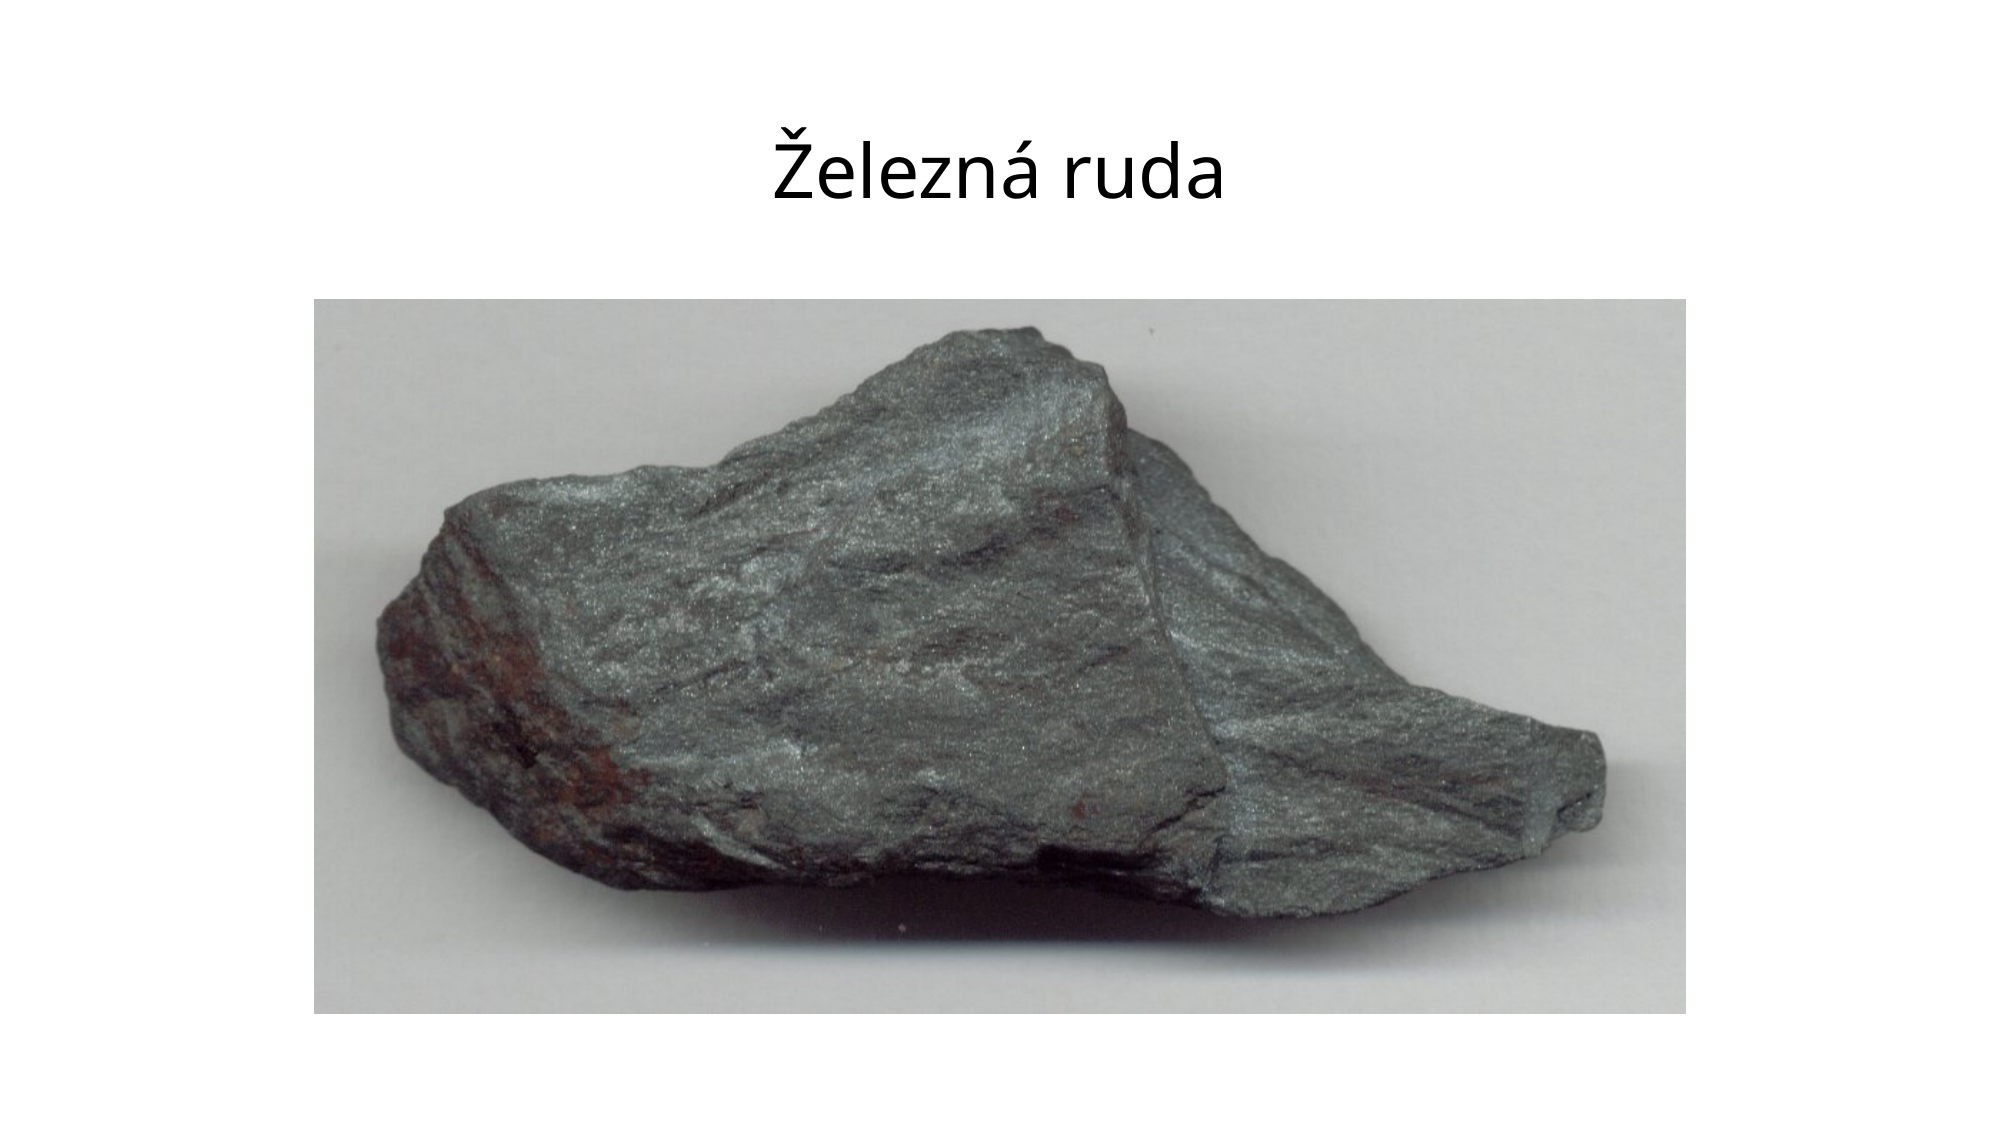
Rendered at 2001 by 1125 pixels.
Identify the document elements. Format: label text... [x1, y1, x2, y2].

picture [314, 299, 1686, 1014]
title Železná ruda [137, 59, 1863, 278]
